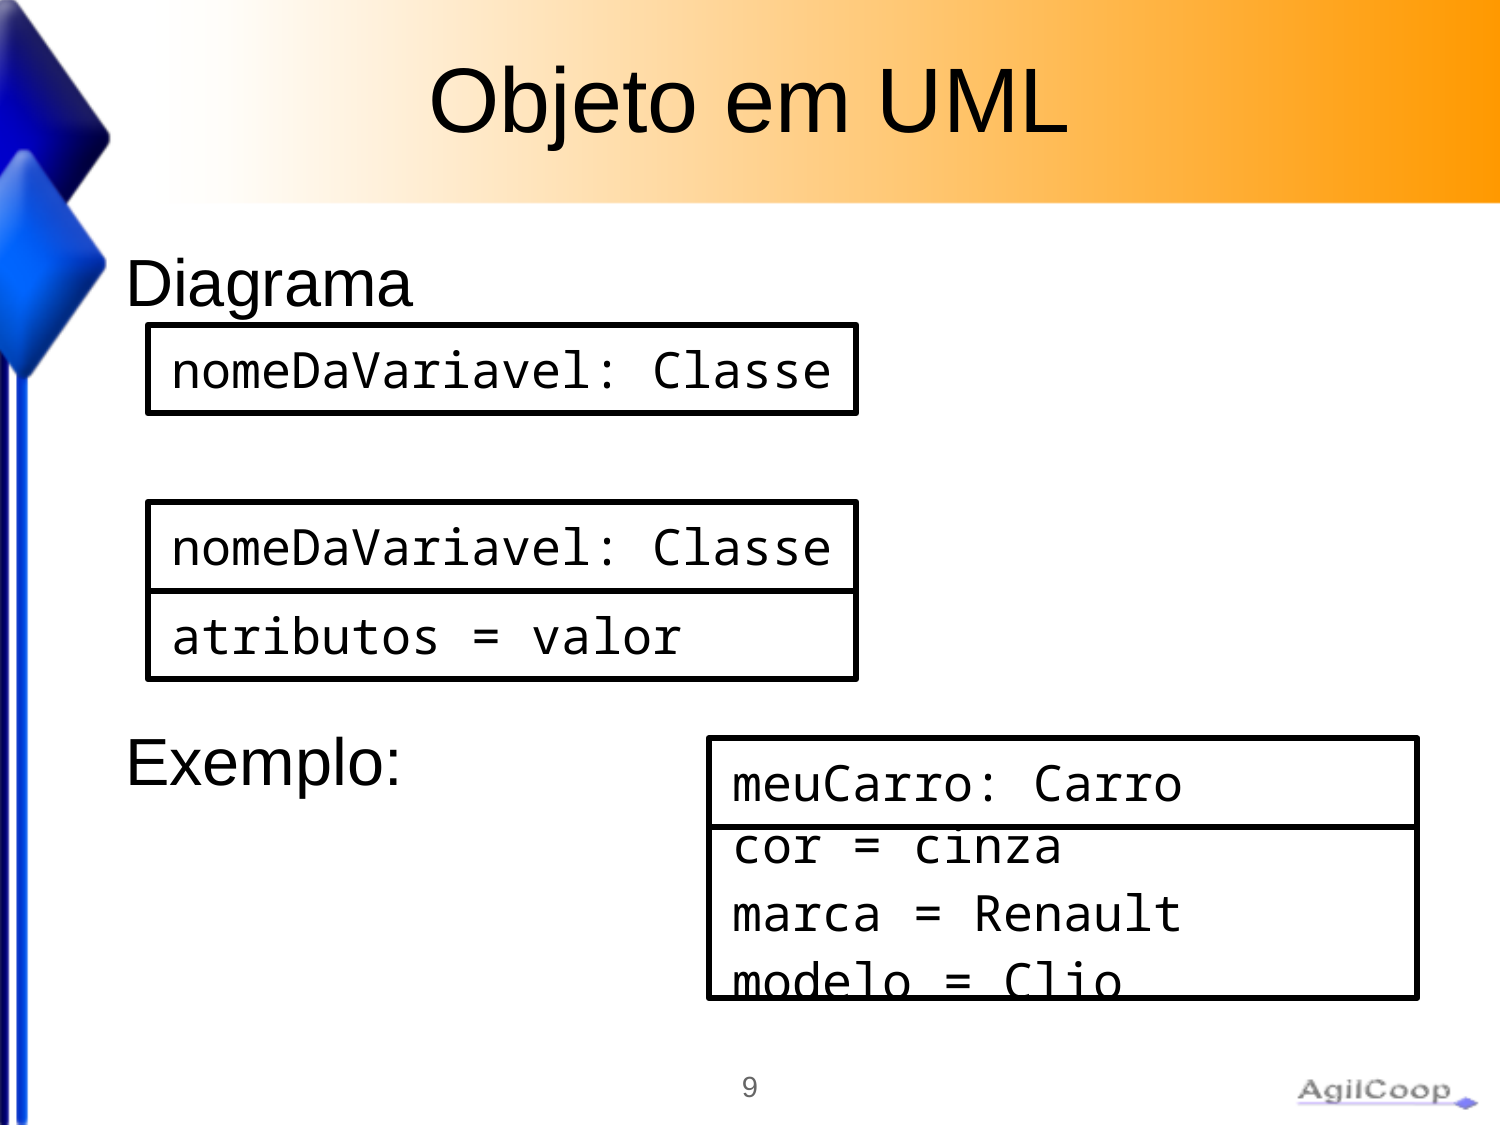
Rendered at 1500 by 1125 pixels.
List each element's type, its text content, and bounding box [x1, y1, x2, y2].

text_box nomeDaVariavel: Classe [147, 501, 857, 590]
title Objeto em UML [75, 14, 1425, 188]
text_box meuCarro: Carro [708, 738, 1418, 826]
picture [0, 0, 1500, 1125]
list Diagrama Exemplo: [107, 246, 1458, 1004]
text_box nomeDaVariavel: Classe [147, 324, 857, 414]
text_box cor = cinza marca = Renault modelo = Clio [708, 826, 1418, 999]
text_box atributos = valor [147, 590, 857, 680]
